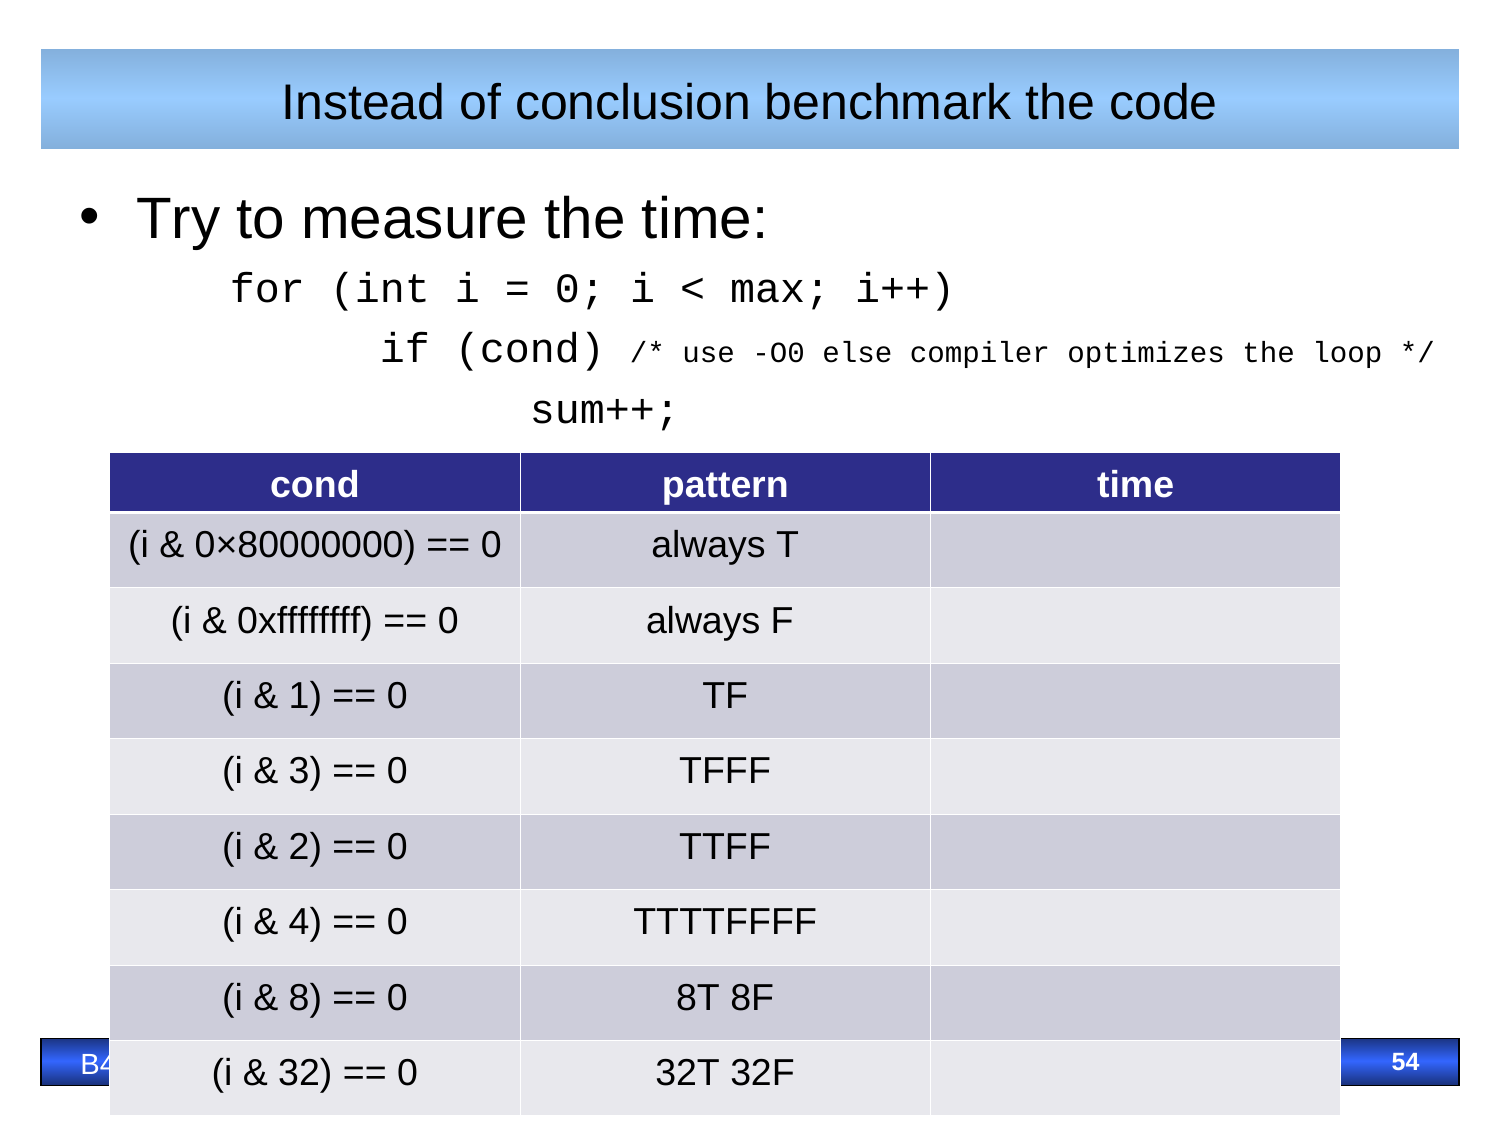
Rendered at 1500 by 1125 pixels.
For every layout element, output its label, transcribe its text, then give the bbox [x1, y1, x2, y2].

table_cell [931, 966, 1340, 1040]
table_cell 8T 8F [521, 966, 930, 1040]
list Try to measure the time: for (int i = 0; i < max; i++) if (cond) /* use -O0 else compiler optimizes the loop */ sum++; [64, 172, 1458, 1000]
table_cell TTFF [521, 815, 930, 889]
table_cell [931, 815, 1340, 889]
table_cell (i & 0xffffffff) == 0 [110, 588, 520, 663]
table_cell always F [521, 588, 930, 663]
table_cell (i & 1) == 0 [110, 664, 520, 738]
table_cell [931, 739, 1340, 814]
table_cell always T [521, 514, 930, 587]
table_cell [931, 664, 1340, 738]
table_cell (i & 0×80000000) == 0 [110, 514, 520, 587]
title Instead of conclusion benchmark the code [41, 49, 1459, 149]
table_cell TF [521, 664, 930, 738]
table_header cond [110, 453, 520, 511]
table_cell (i & 3) == 0 [110, 739, 520, 814]
table_header time [931, 453, 1340, 511]
table_cell [931, 514, 1340, 587]
table_cell [931, 1041, 1340, 1115]
table_cell [931, 588, 1340, 663]
table_cell TFFF [521, 739, 930, 814]
table_cell (i & 2) == 0 [110, 815, 520, 889]
table_cell (i & 32) == 0 [110, 1041, 520, 1115]
table_cell 32T 32F [521, 1041, 930, 1115]
table_cell (i & 4) == 0 [110, 890, 520, 965]
table_cell [931, 890, 1340, 965]
table_header pattern [521, 453, 930, 511]
table_cell (i & 8) == 0 [110, 966, 520, 1040]
table_cell TTTTFFFF [521, 890, 930, 965]
